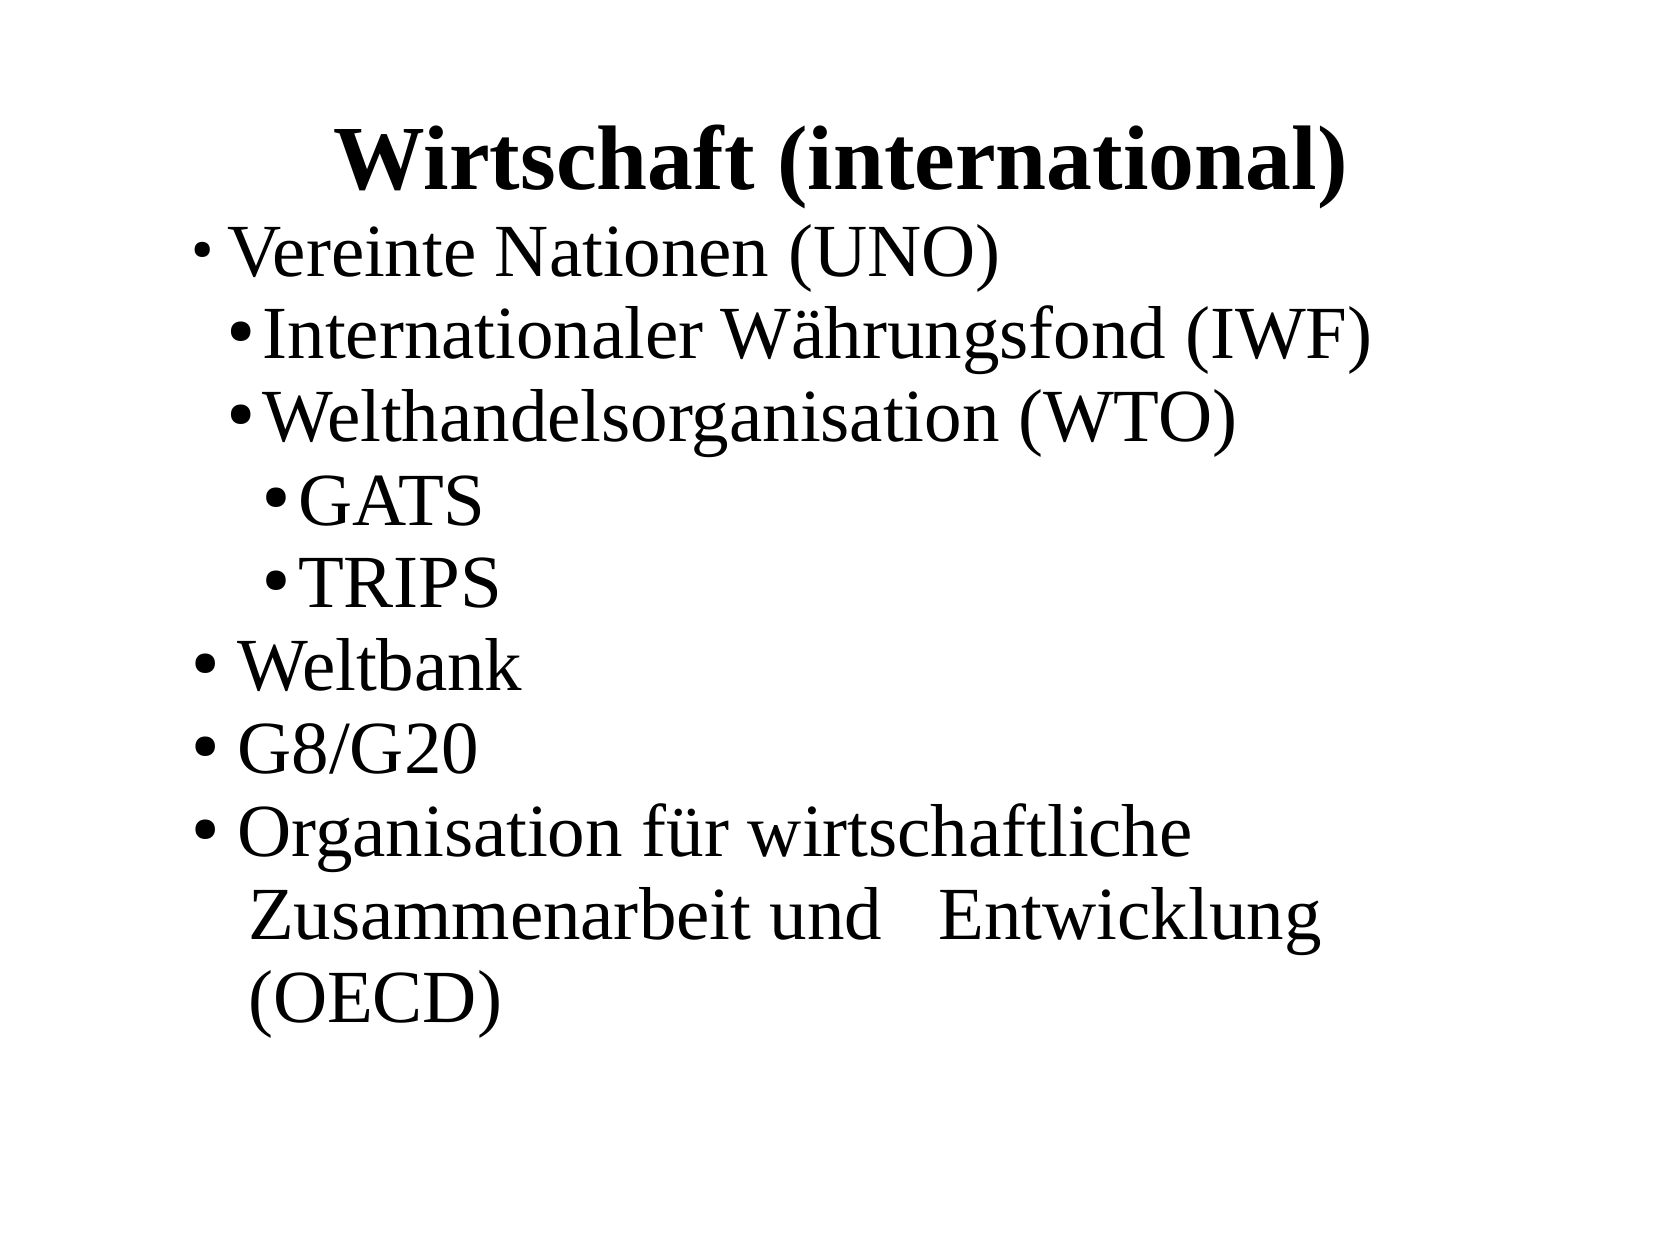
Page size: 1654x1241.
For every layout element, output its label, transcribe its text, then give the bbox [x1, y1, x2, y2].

text_box Wirtschaft (international) Vereinte Nationen (UNO) Internationaler Währungsfond (IWF) Welthandelsorganisation (WTO) GATS TRIPS Weltbank G8/G20 Organisation für wirtschaftliche Zusammenarbeit und Entwicklung (OECD) [177, 100, 1506, 1047]
